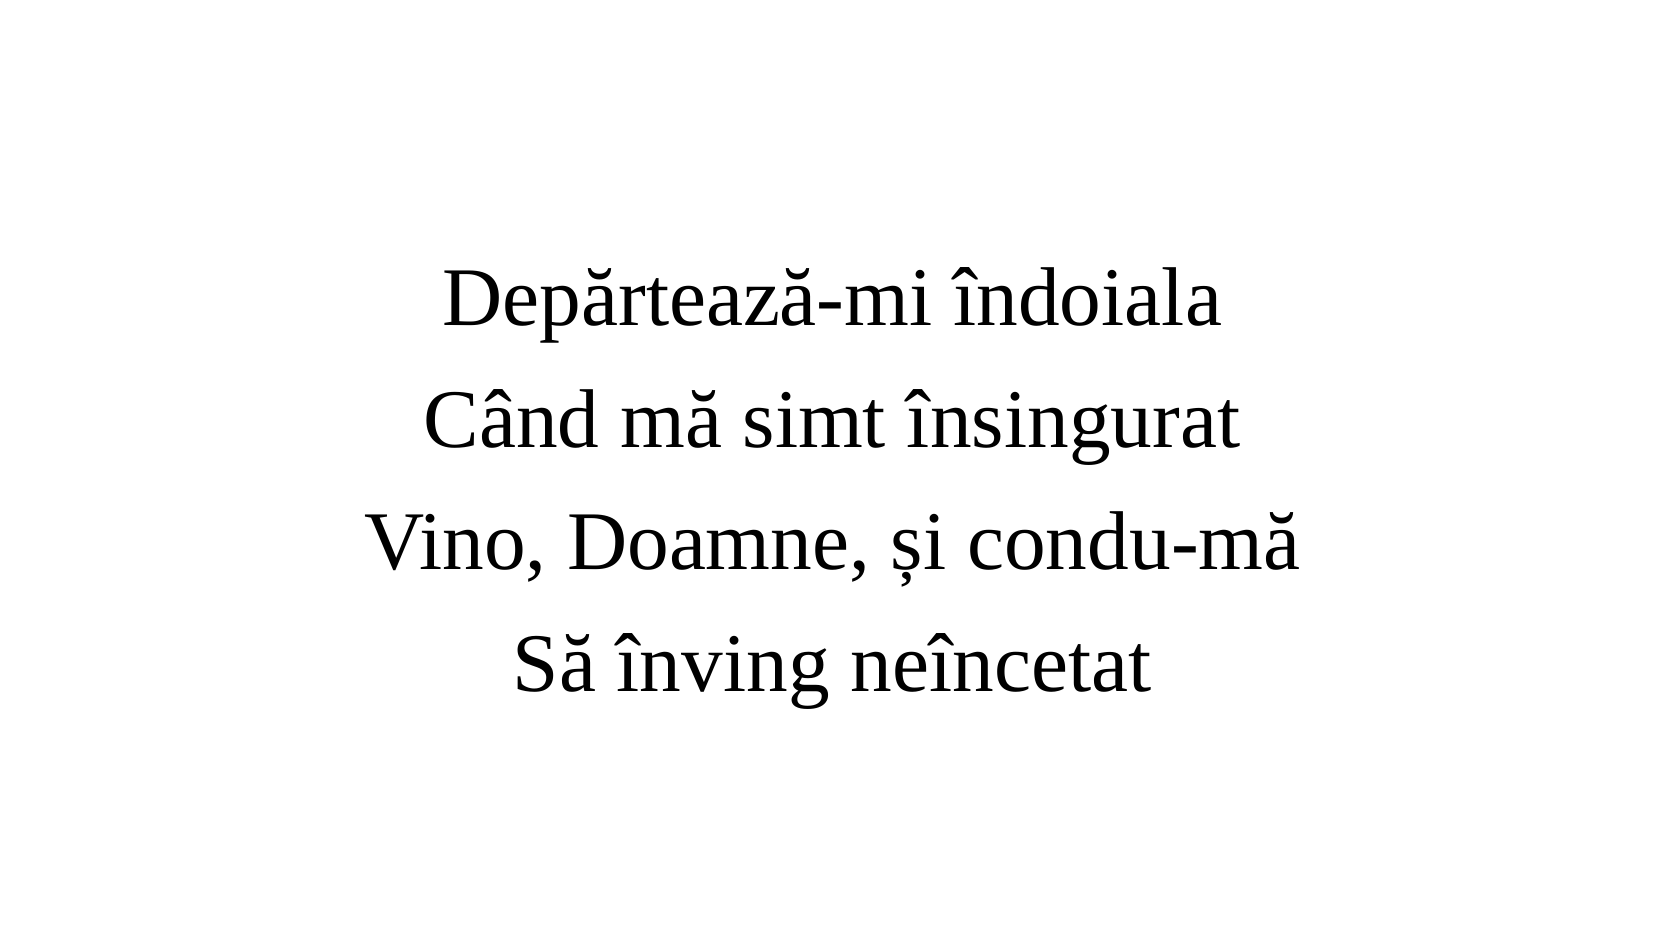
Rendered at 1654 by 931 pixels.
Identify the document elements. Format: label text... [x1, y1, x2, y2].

subtitle Depărtează-mi îndoiala Când mă simt însingurat Vino, Doamne, și condu-mă Să înving neîncetat [94, 242, 1571, 709]
